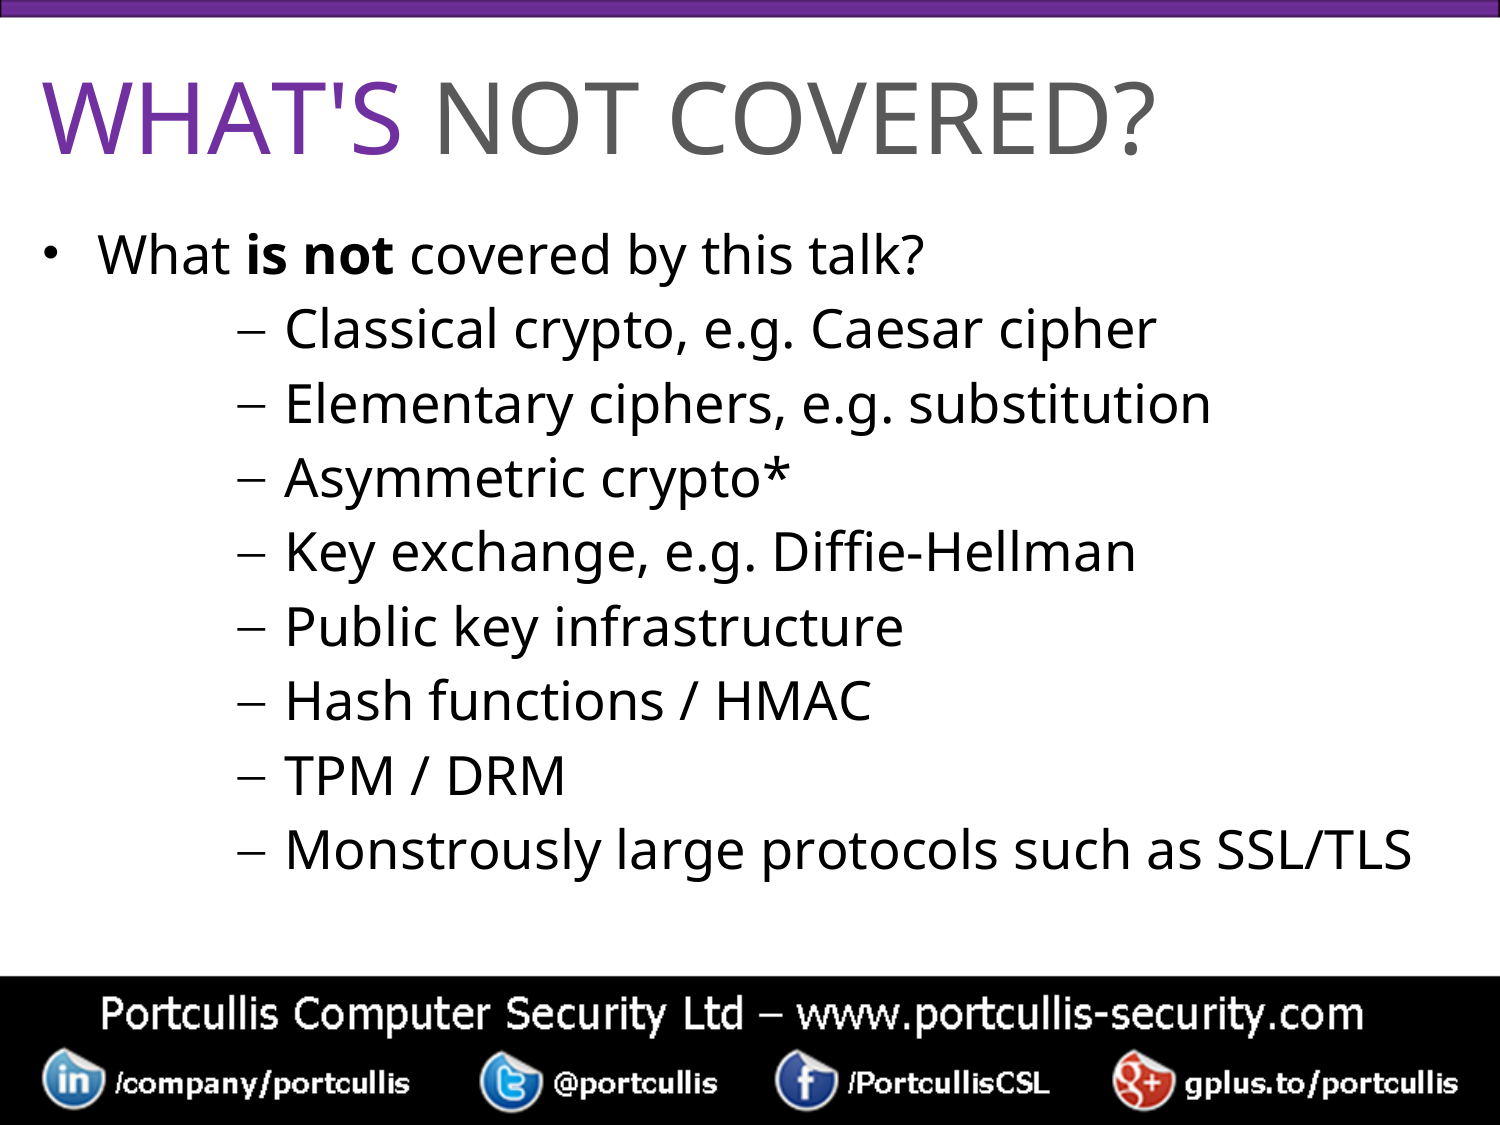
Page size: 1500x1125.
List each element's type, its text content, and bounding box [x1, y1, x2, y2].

title WHAT'S NOT COVERED? [41, 42, 1434, 202]
list What is not covered by this talk? Classical crypto, e.g. Caesar cipher Elementary ciphers, e.g. substitution Asymmetric crypto* Key exchange, e.g. Diffie-Hellman Public key infrastructure Hash functions / HMAC TPM / DRM Monstrously large protocols such as SSL/TLS [41, 219, 1428, 965]
picture [0, 0, 1500, 1125]
